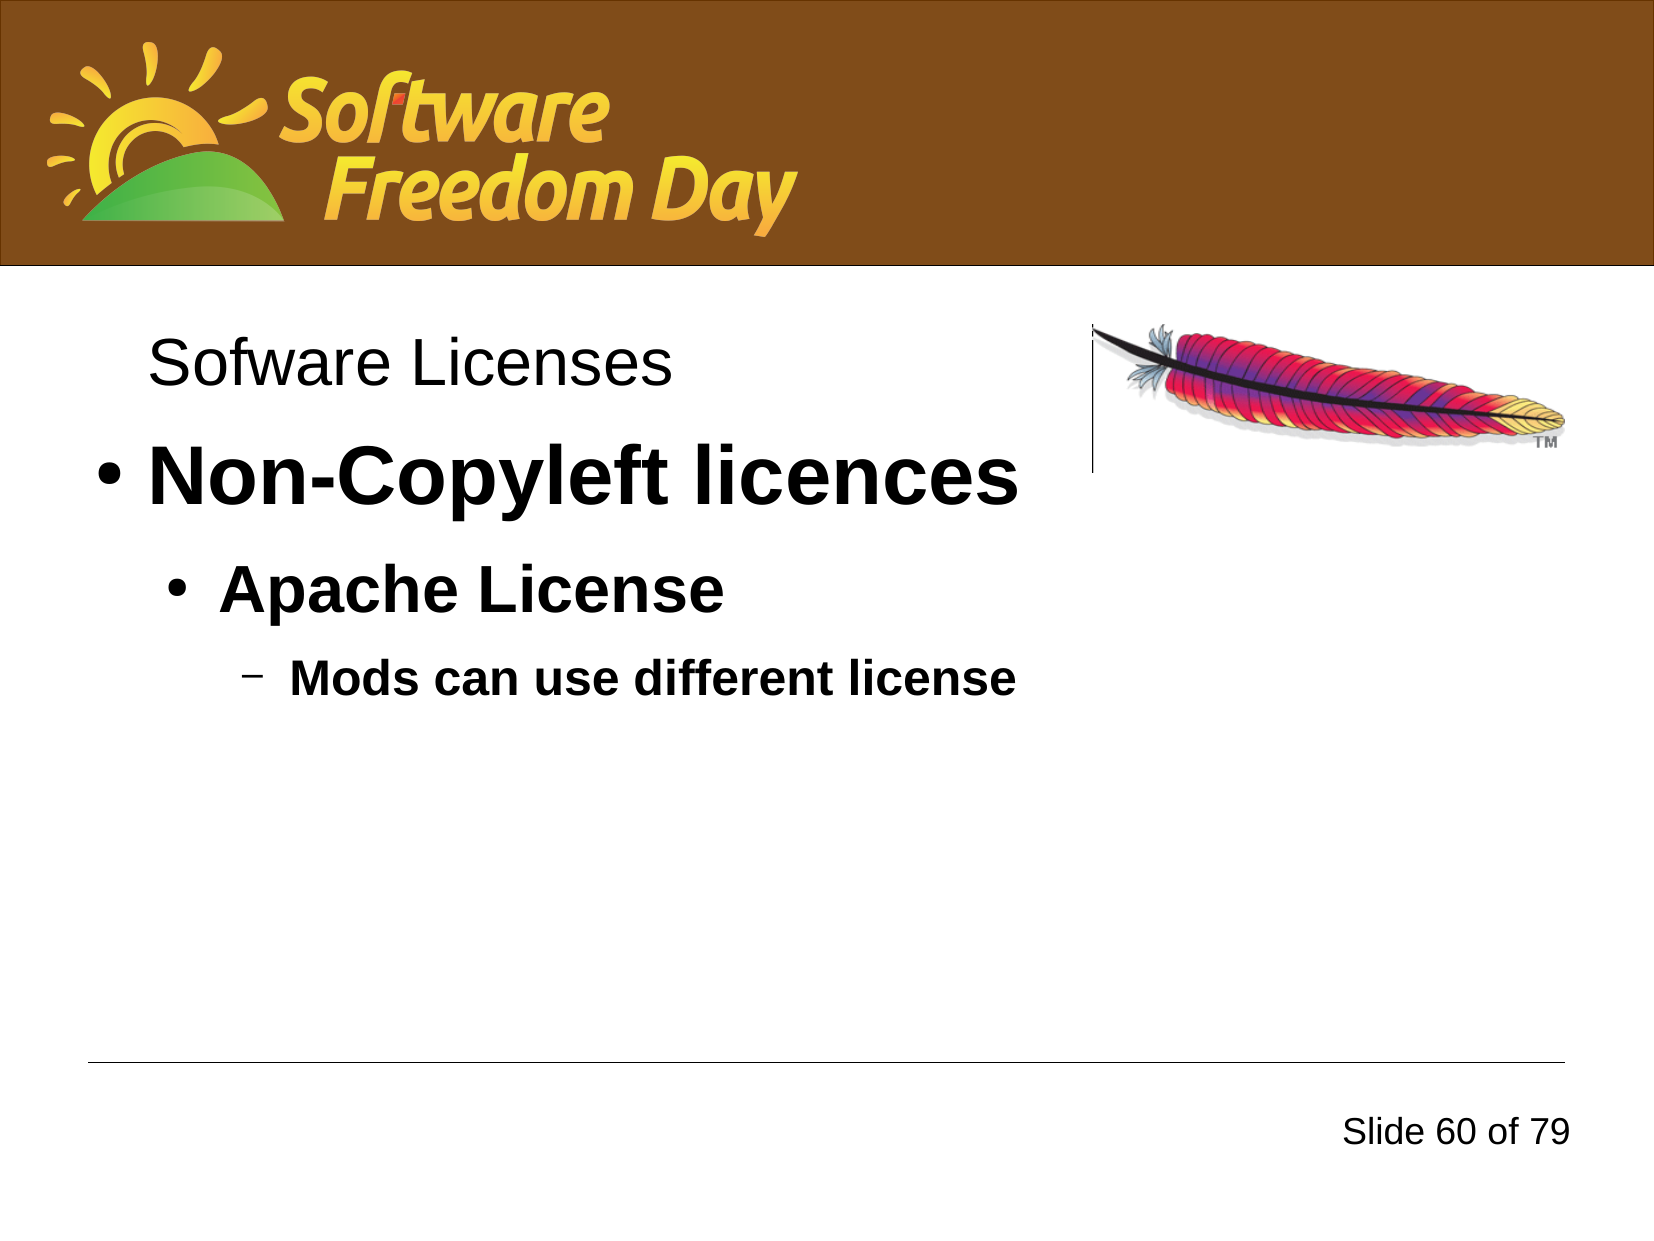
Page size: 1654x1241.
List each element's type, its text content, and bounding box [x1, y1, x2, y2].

picture [1092, 324, 1565, 473]
list Sofware Licenses Non-Copyleft licences Apache License Mods can use different license [76, 324, 1093, 1045]
picture [47, 42, 798, 237]
